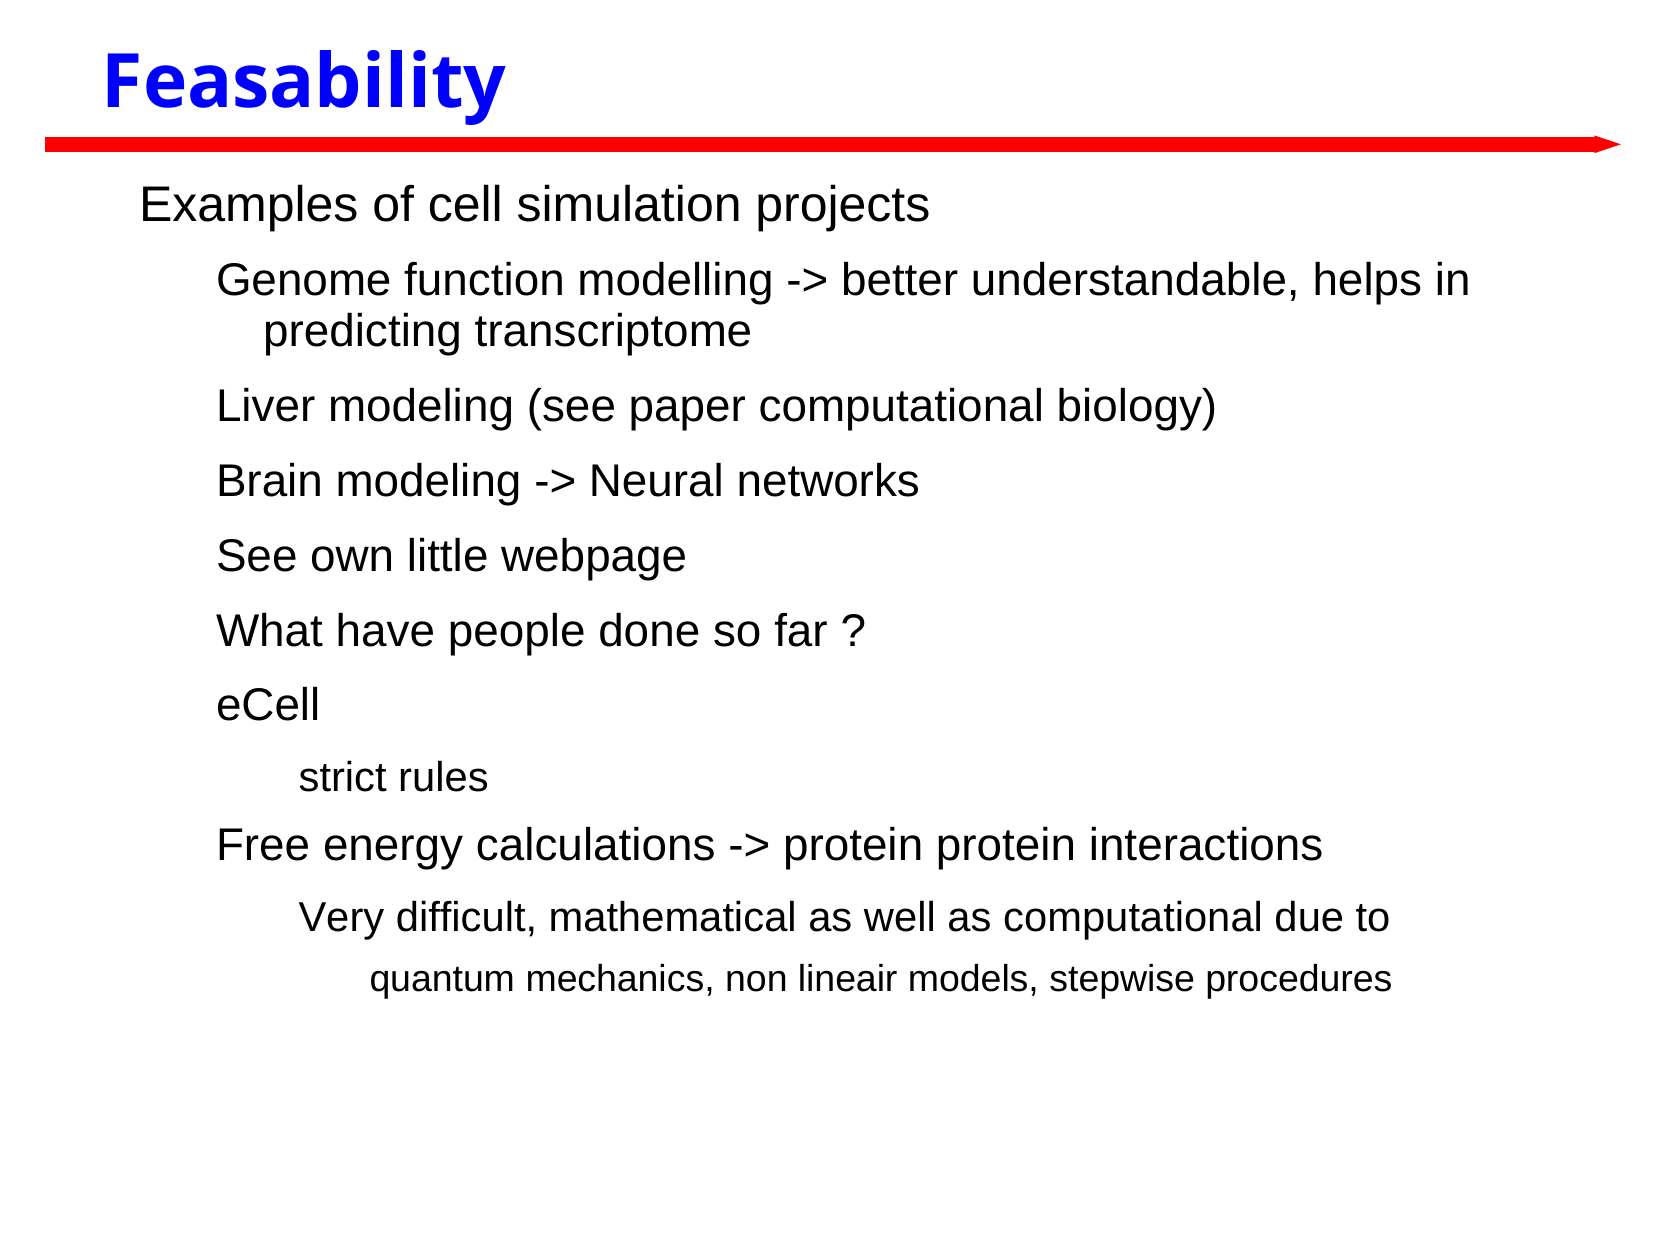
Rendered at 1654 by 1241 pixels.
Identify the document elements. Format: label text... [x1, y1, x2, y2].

title Feasability [101, 27, 1514, 130]
list Examples of cell simulation projects Genome function modelling -> better understandable, helps in predicting transcriptome Liver modeling (see paper computational biology) Brain modeling -> Neural networks See own little webpage What have people done so far ? eCell strict rules Free energy calculations -> protein protein interactions Very difficult, mathematical as well as computational due to quantum mechanics, non lineair models, stepwise procedures [121, 175, 1534, 1197]
